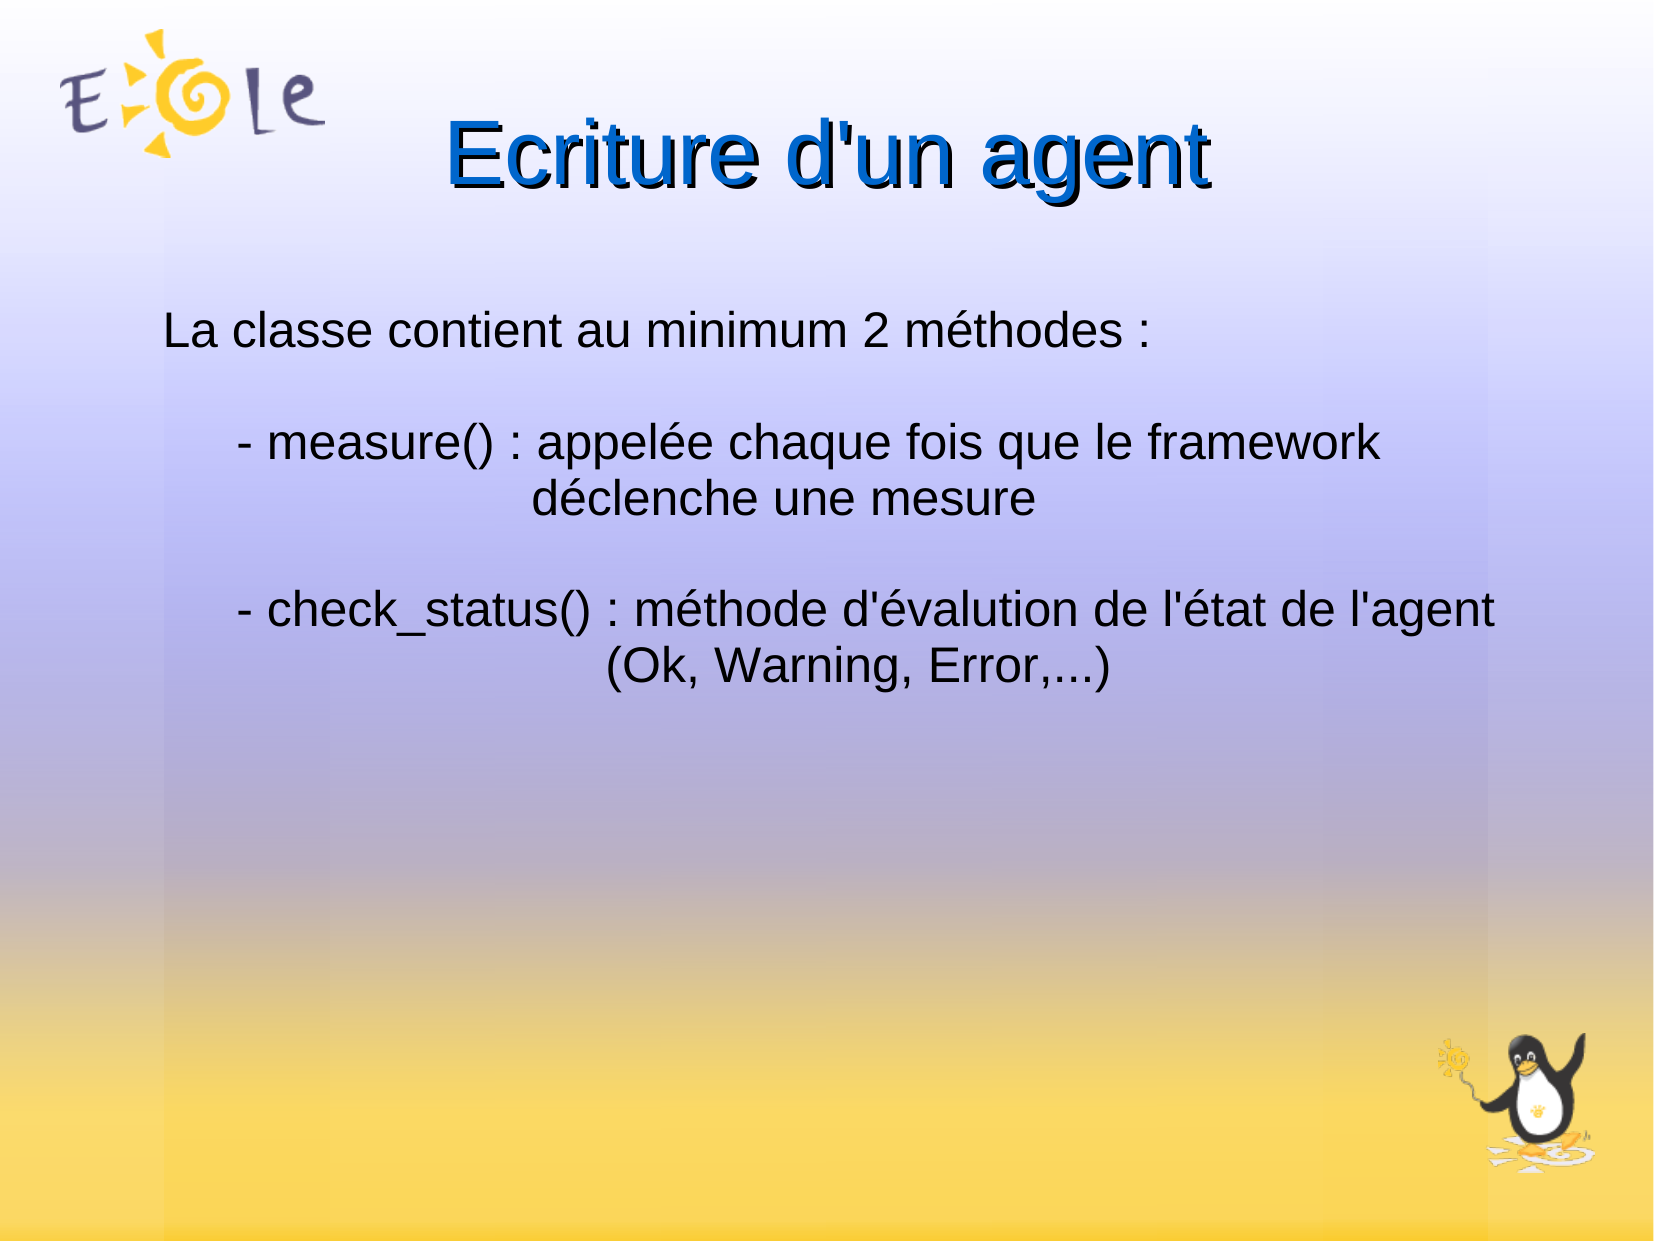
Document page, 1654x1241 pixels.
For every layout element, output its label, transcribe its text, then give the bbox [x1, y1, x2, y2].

title Ecriture d'un agent [82, 49, 1571, 257]
picture [0, 0, 1654, 1241]
text_box La classe contient au minimum 2 méthodes : - measure() : appelée chaque fois que le framework déclenche une mesure - check_status() : méthode d'évalution de l'état de l'agent (Ok, Warning, Error,...) [147, 295, 1536, 975]
